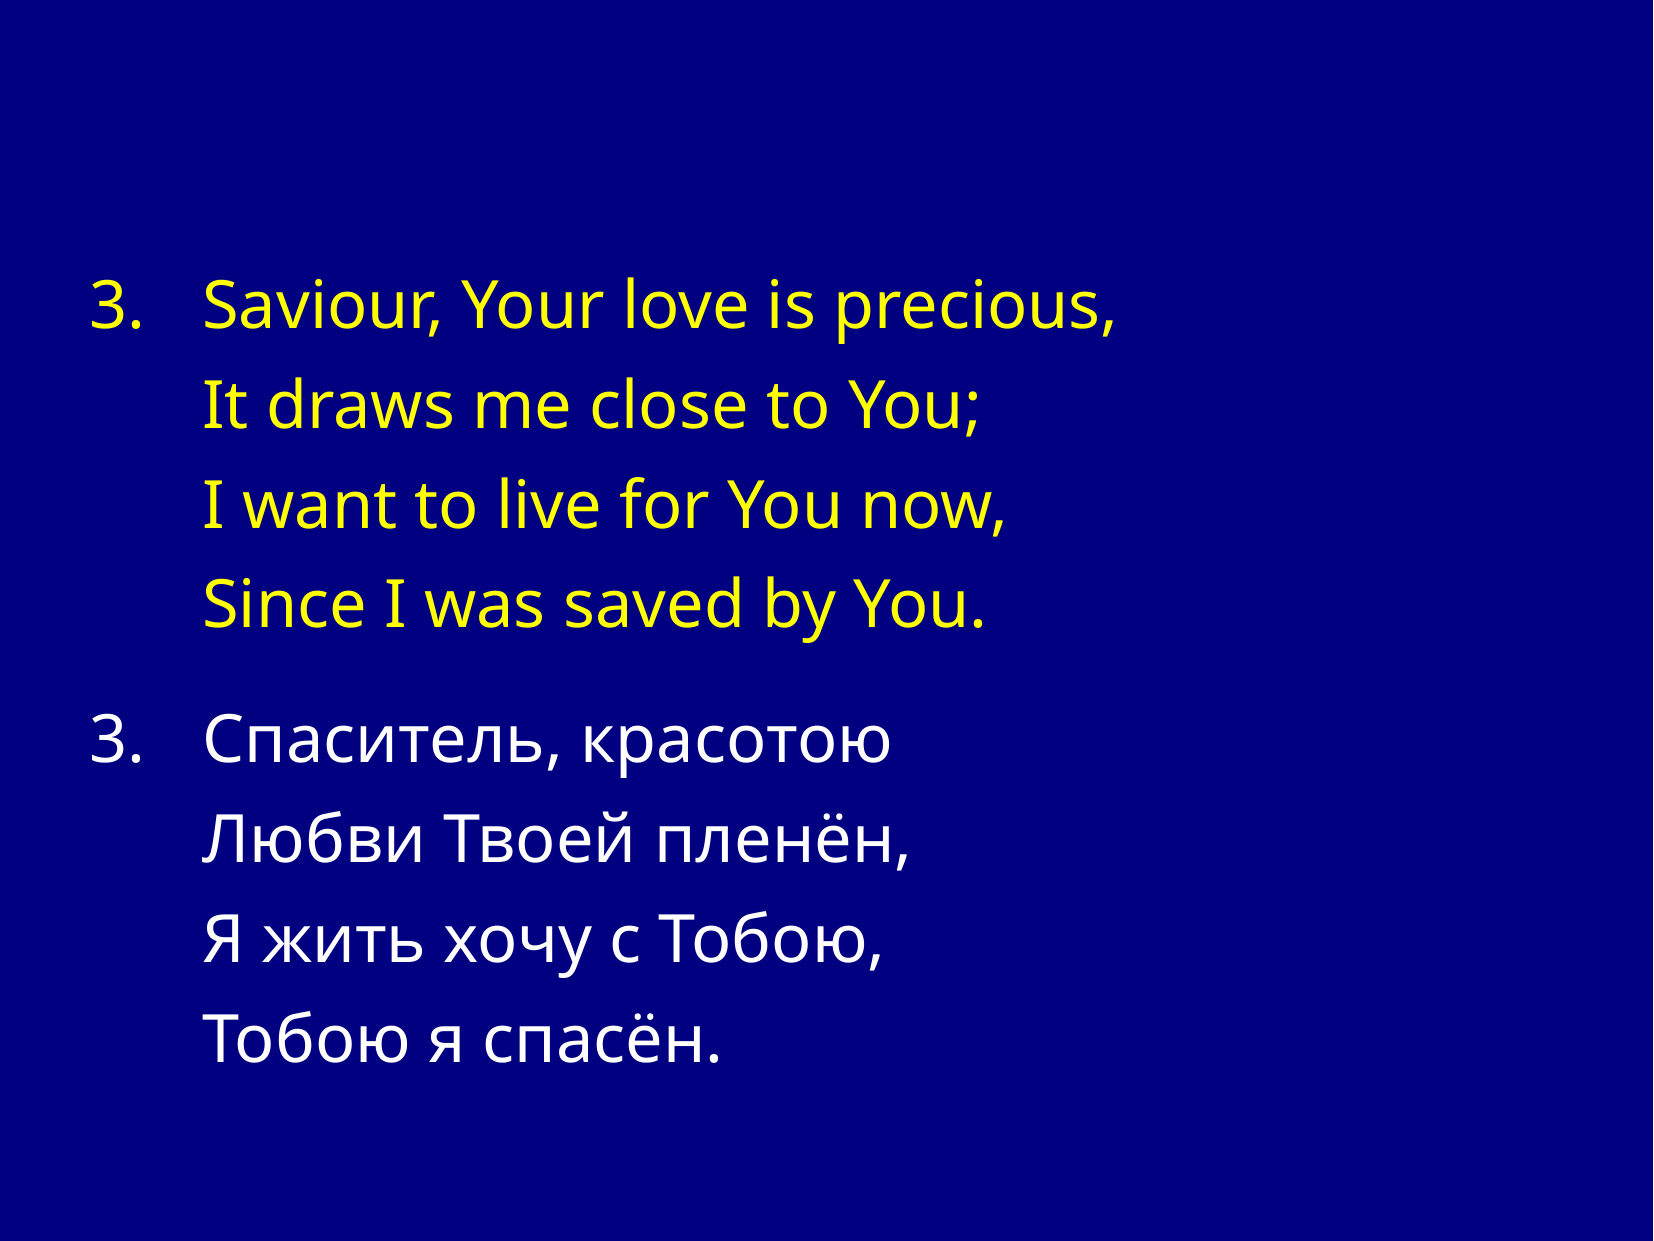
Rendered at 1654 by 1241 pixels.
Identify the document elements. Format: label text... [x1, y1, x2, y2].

text_box 3. Saviour, Your love is precious, It draws me close to You; I want to live for You now, Since I was saved by You. [75, 150, 1576, 638]
text_box 3. Спаситель, красотою Любви Твоей пленён, Я жить хочу с Тобою, Тобою я спасён. [75, 675, 1576, 1163]
